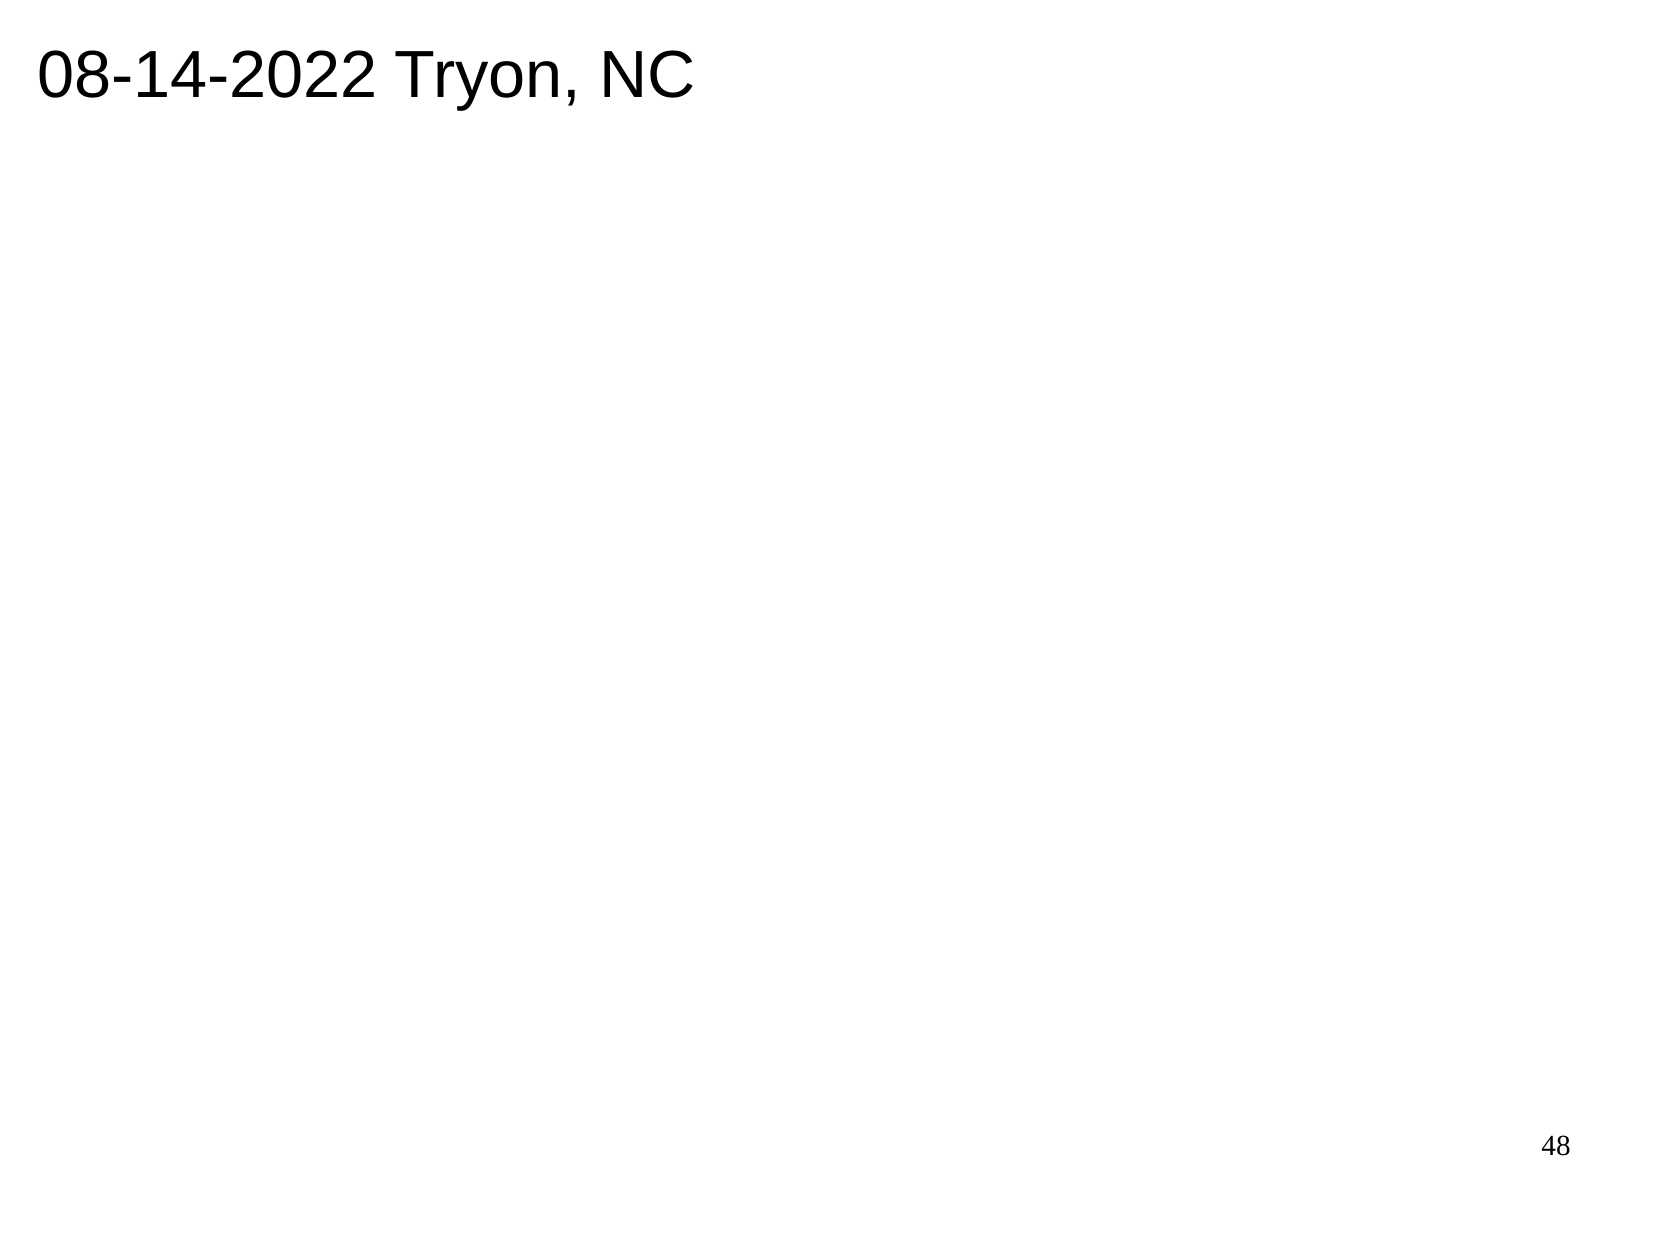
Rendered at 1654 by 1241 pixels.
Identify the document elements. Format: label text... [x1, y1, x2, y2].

list 08-14-2022 Tryon, NC [37, 37, 1613, 1201]
